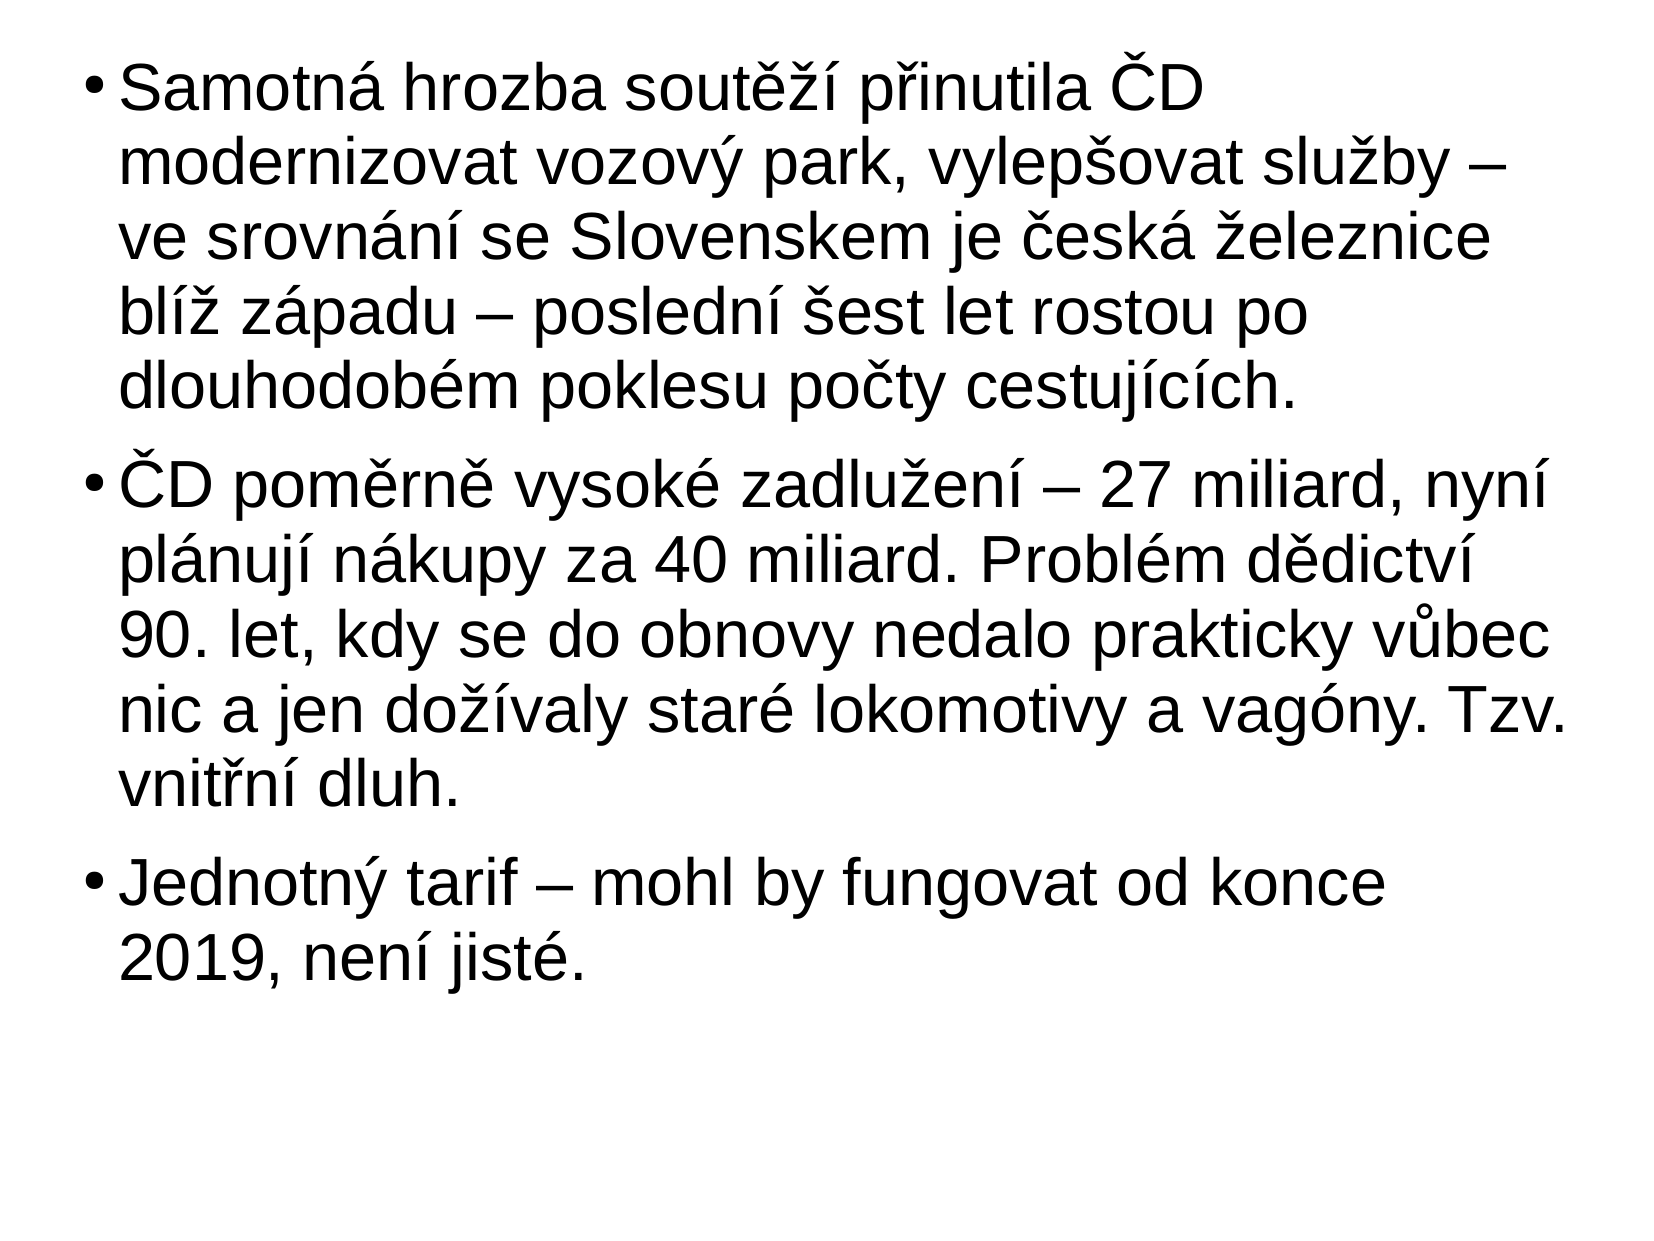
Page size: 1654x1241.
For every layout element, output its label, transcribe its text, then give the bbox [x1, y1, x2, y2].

subtitle Samotná hrozba soutěží přinutila ČD modernizovat vozový park, vylepšovat služby – ve srovnání se Slovenskem je česká železnice blíž západu – poslední šest let rostou po dlouhodobém poklesu počty cestujících. ČD poměrně vysoké zadlužení – 27 miliard, nyní plánují nákupy za 40 miliard. Problém dědictví 90. let, kdy se do obnovy nedalo prakticky vůbec nic a jen dožívaly staré lokomotivy a vagóny. Tzv. vnitřní dluh. Jednotný tarif – mohl by fungovat od konce 2019, není jisté. [82, 49, 1571, 1109]
